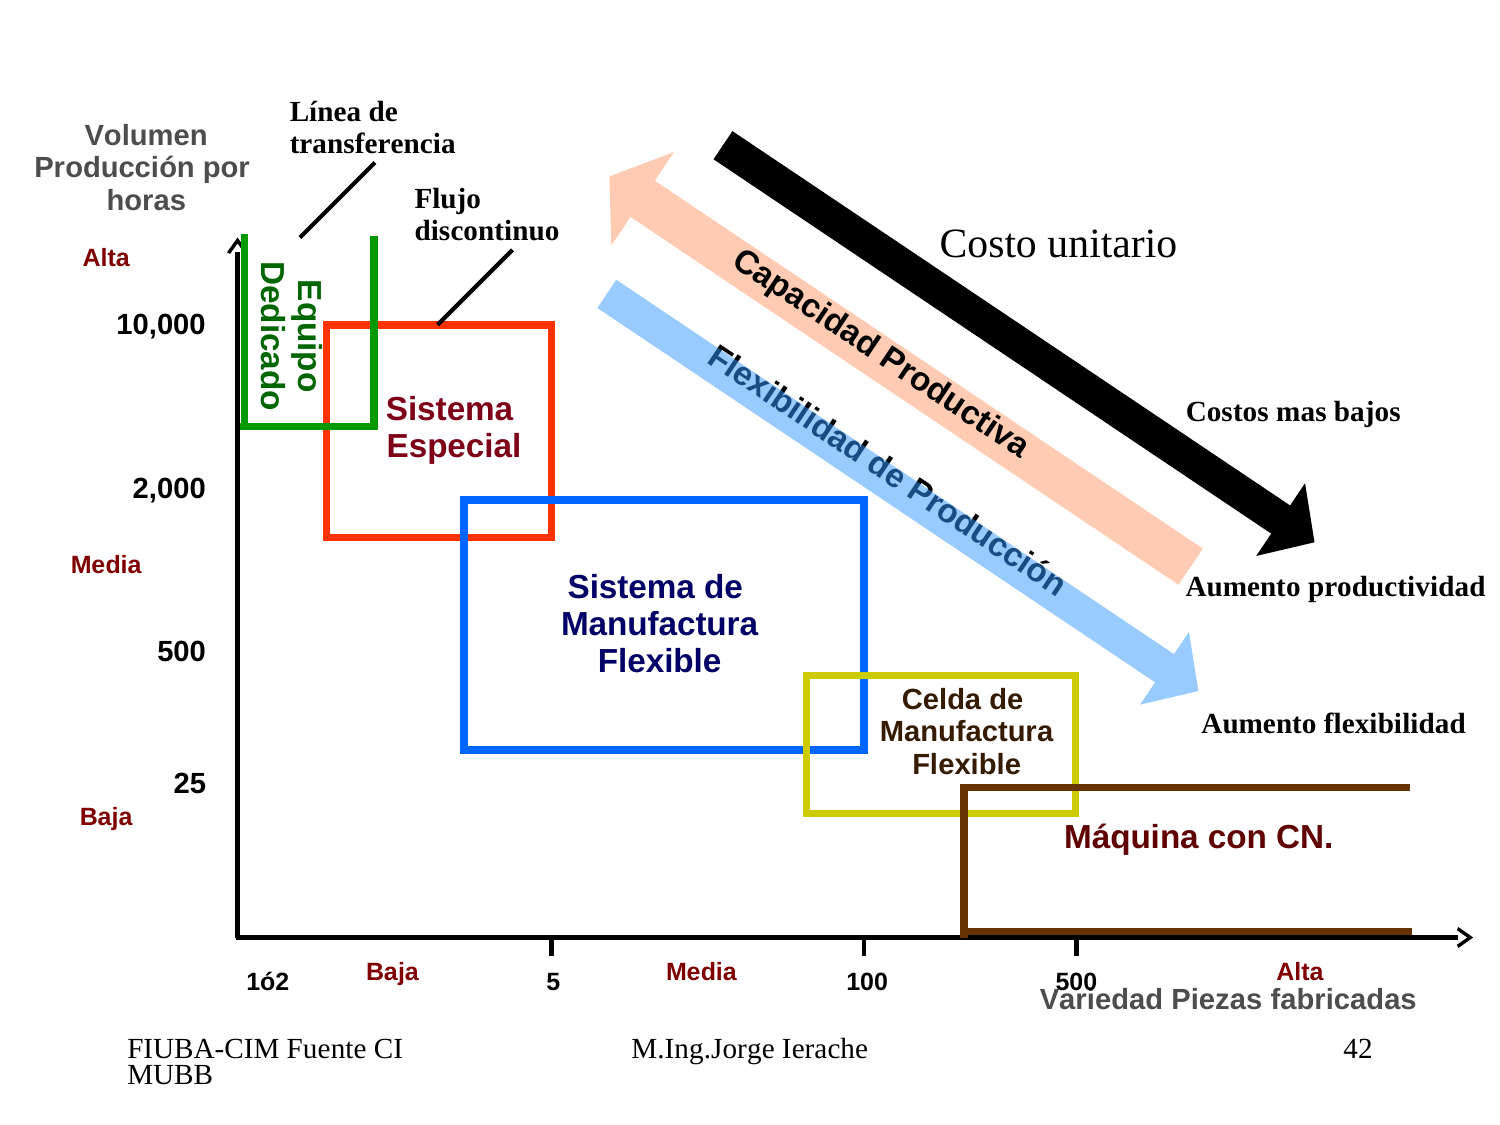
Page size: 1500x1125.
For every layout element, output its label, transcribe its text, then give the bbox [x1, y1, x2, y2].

text_box 10,000 2,000 500 25 [157, 299, 221, 808]
text_box Capacidad Productiva [709, 225, 1054, 481]
text_box Sistema de Manufactura Flexible [546, 560, 774, 687]
text_box Flexibilidad de Producción [704, 322, 1091, 590]
text_box Volumen Producción por horas [19, 110, 274, 225]
text_box Alta Media Baja [55, 235, 157, 839]
text_box [936, 422, 1203, 580]
text_box Baja Media Alta [351, 949, 1341, 994]
text_box Sistema Especial [371, 382, 538, 473]
text_box Aumento flexibilidad [1186, 699, 1482, 748]
text_box [597, 279, 1199, 705]
text_box Celda de Manufactura Flexible [865, 675, 1069, 789]
text_box [609, 152, 733, 273]
text_box [714, 273, 935, 422]
text_box Aumento productividad [1170, 562, 1500, 611]
text_box [713, 131, 1315, 556]
text_box Flujo discontinuo [399, 174, 588, 255]
text_box Línea de transferencia [275, 87, 501, 168]
text_box Costo unitario [924, 212, 1213, 275]
text_box Costos mas bajos [1171, 387, 1416, 436]
text_box Variedad Piezas fabricadas [875, 975, 1451, 1024]
text_box Equipo Dedicado [248, 246, 336, 423]
text_box 1ó2 5 100 500 [231, 960, 1114, 1004]
text_box Máquina con CN. [1049, 810, 1349, 863]
